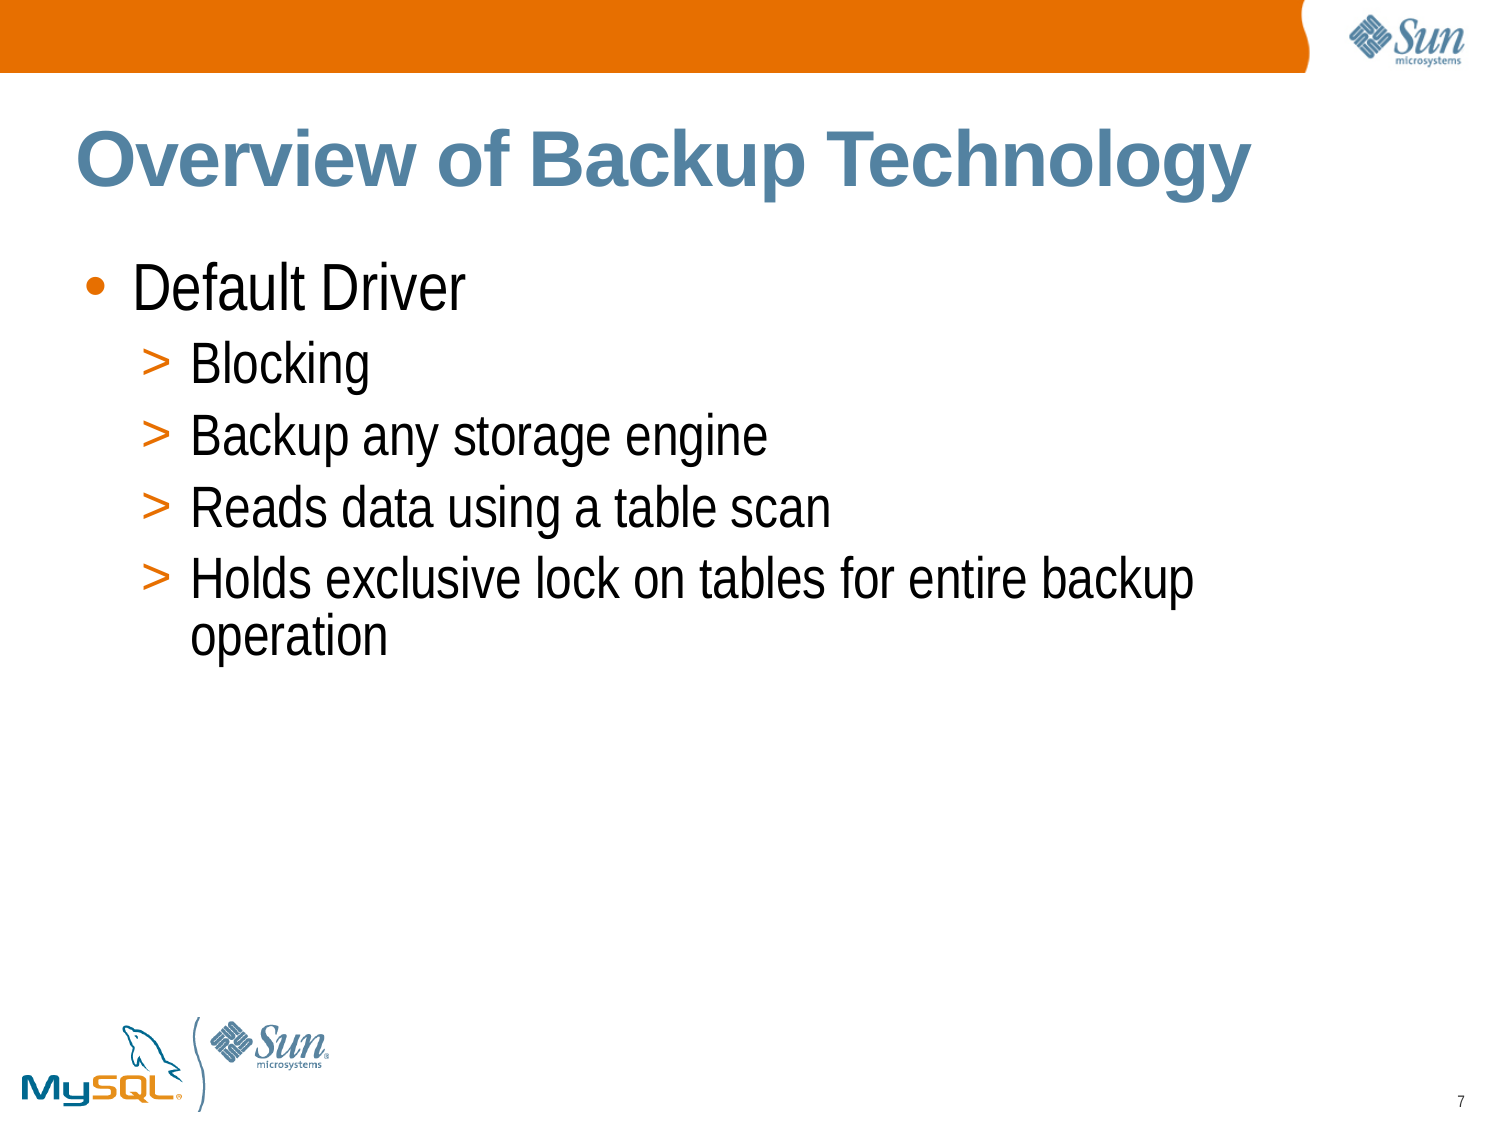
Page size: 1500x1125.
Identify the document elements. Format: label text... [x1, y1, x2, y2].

list Default Driver Blocking Backup any storage engine Reads data using a table scan Holds exclusive lock on tables for entire backup operation [64, 258, 1401, 1062]
picture [22, 1017, 329, 1112]
picture [0, 0, 1500, 73]
title Overview of Backup Technology [75, 123, 1437, 227]
